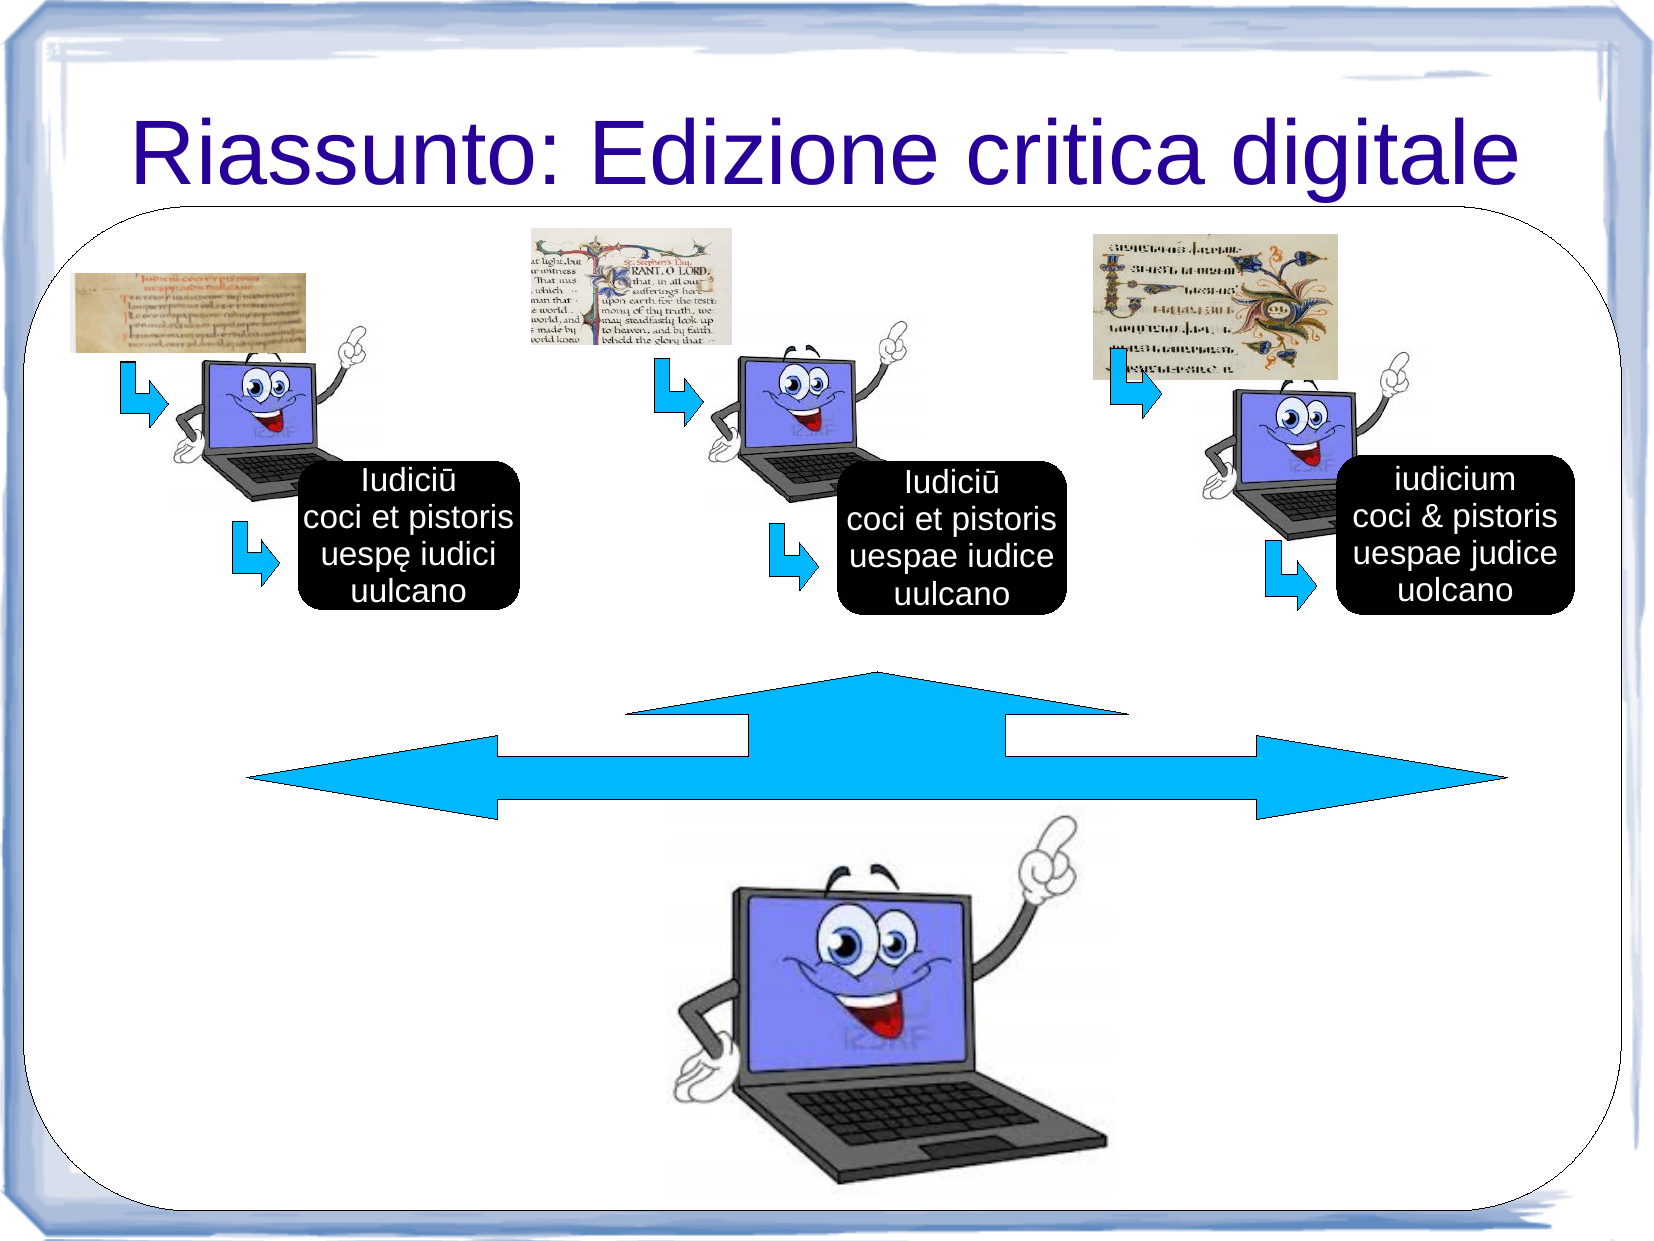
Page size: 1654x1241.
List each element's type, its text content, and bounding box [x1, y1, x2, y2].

text_box [23, 246, 1622, 1211]
title Riassunto: Edizione critica digitale [82, 49, 1571, 257]
picture [0, 0, 1654, 1241]
text_box Iudiciū coci et pistoris uespae iudice uulcano [837, 461, 1067, 615]
text_box Iudiciū coci et pistoris uespę iudici uulcano [298, 461, 520, 610]
text_box iudicium coci & pistoris uespae judice uolcano [1336, 455, 1575, 615]
